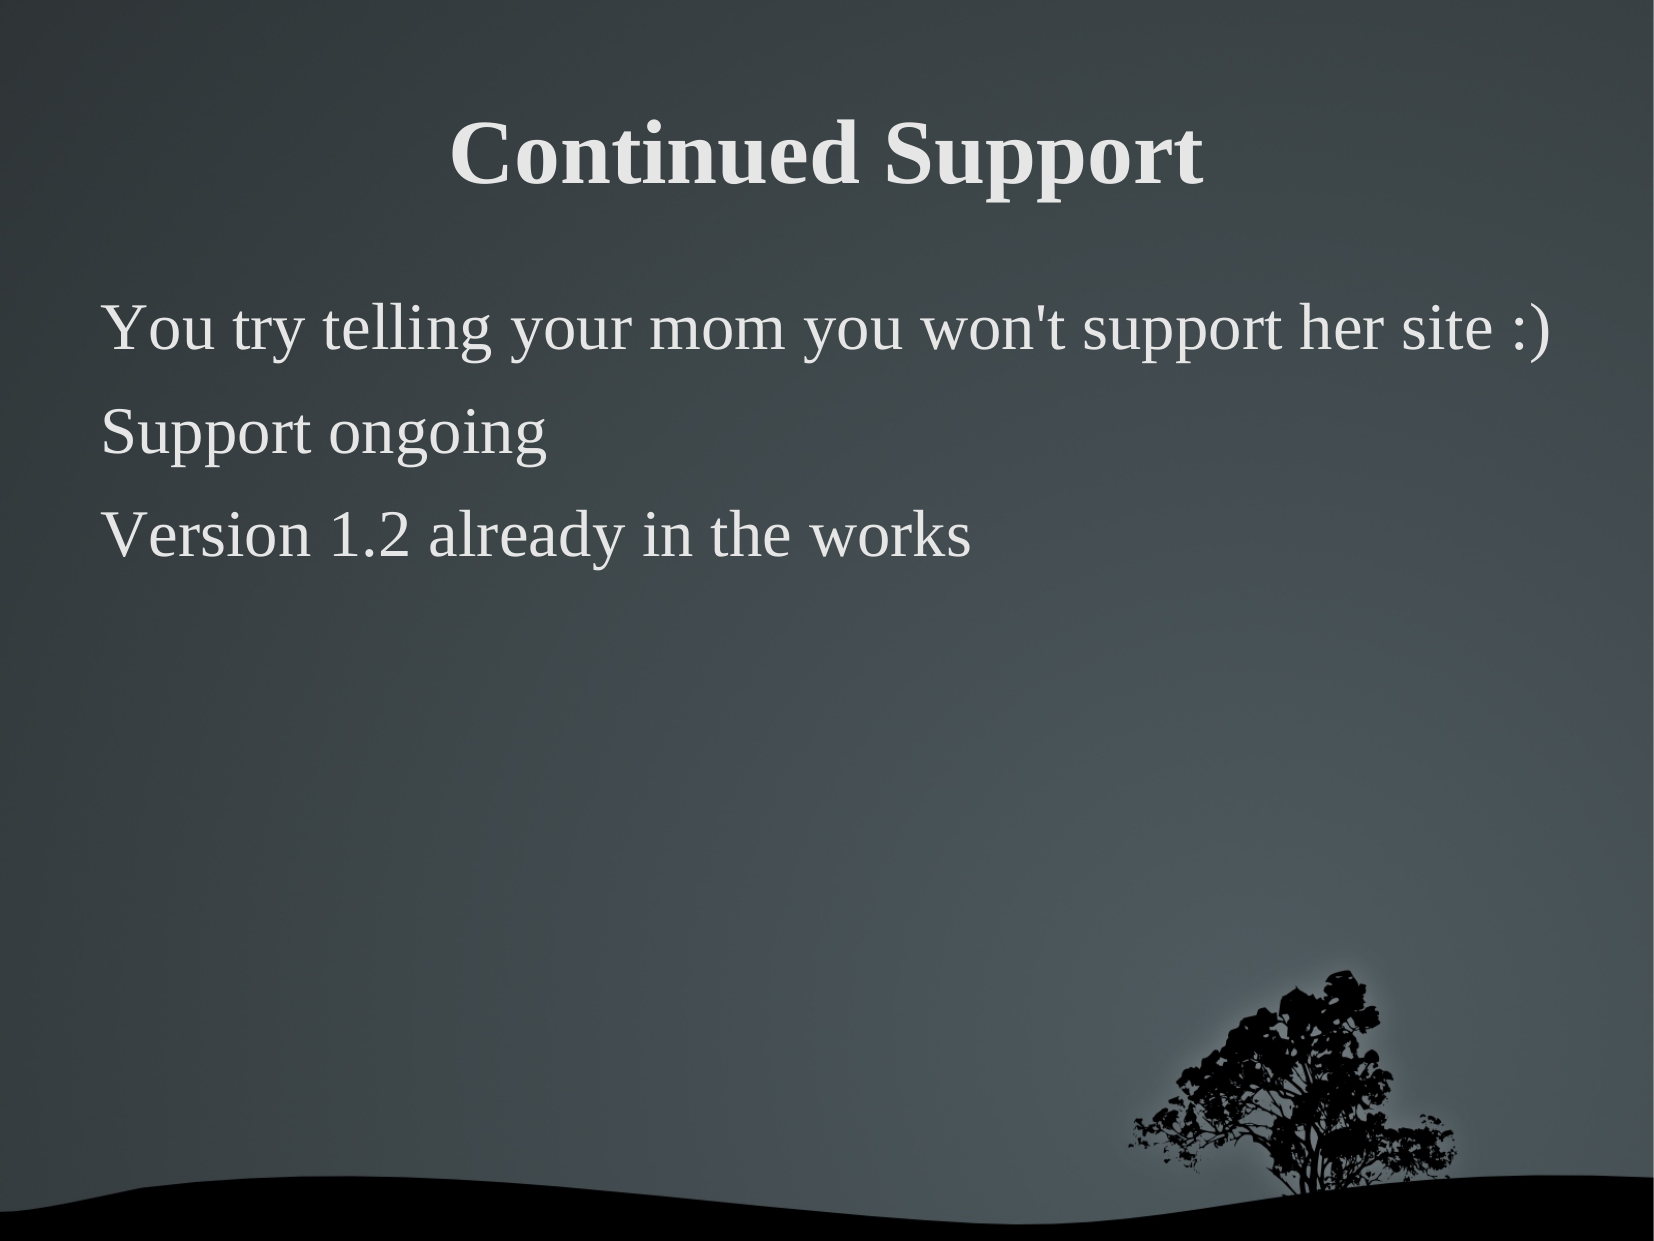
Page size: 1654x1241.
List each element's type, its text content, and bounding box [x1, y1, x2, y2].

title Continued Support [82, 56, 1571, 250]
picture [0, 0, 1654, 1241]
list You try telling your mom you won't support her site :) Support ongoing Version 1.2 already in the works [82, 290, 1571, 1094]
